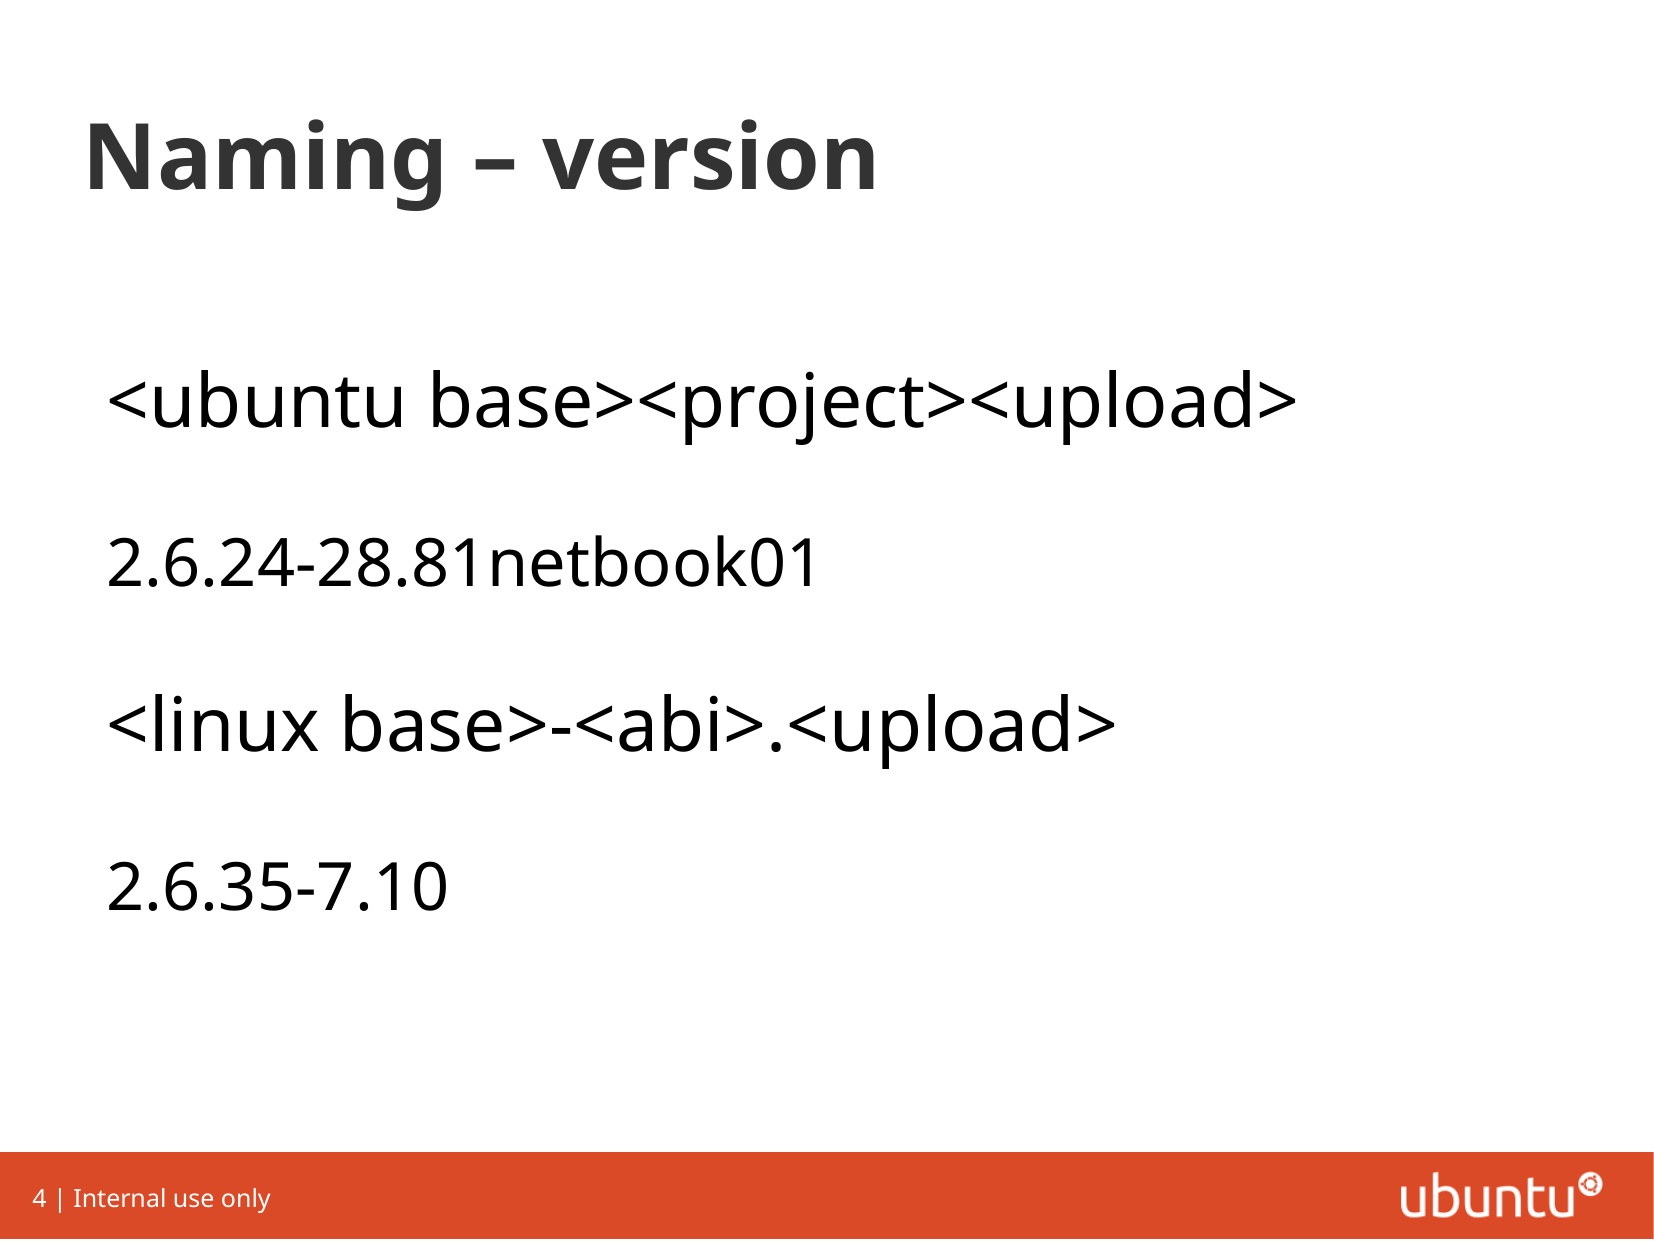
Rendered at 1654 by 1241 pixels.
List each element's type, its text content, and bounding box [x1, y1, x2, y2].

picture [0, 1152, 1654, 1239]
title Naming – version [82, 49, 1571, 257]
subtitle <ubuntu base><project><upload> 2.6.24-28.81netbook01 <linux base>-<abi>.<upload> 2.6.35-7.10 [87, 301, 1579, 975]
